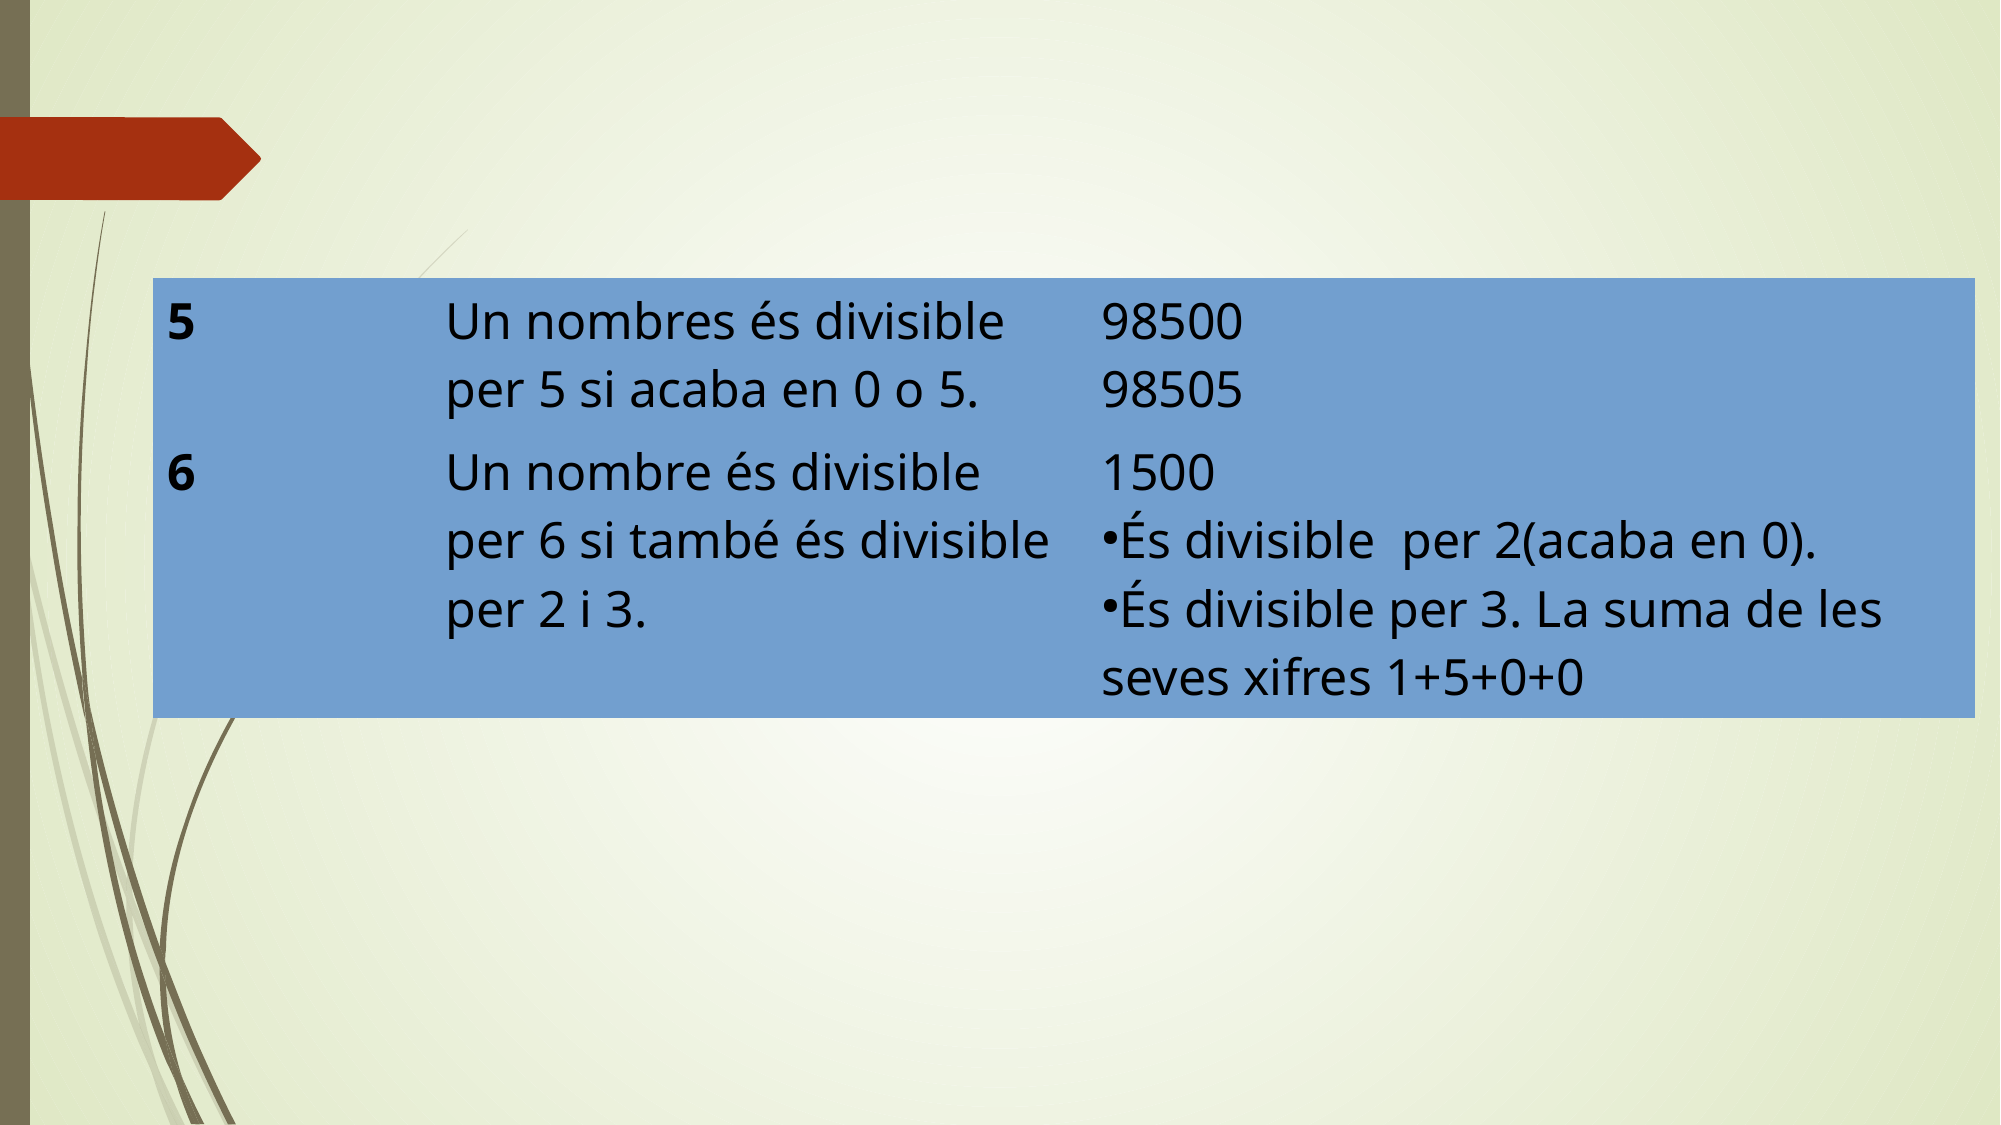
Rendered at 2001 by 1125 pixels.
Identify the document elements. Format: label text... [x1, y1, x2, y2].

table_header Un nombres és divisible per 5 si acaba en 0 o 5. [431, 278, 1087, 430]
table_cell 1500 És divisible per 2(acaba en 0). És divisible per 3. La suma de les seves xifres 1+5+0+0 [1087, 430, 1975, 718]
table_header 5 [153, 278, 431, 430]
table_cell Un nombre és divisible per 6 si també és divisible per 2 i 3. [431, 430, 1087, 718]
table_header 98500 98505 [1087, 278, 1975, 430]
table_cell 6 [153, 430, 431, 718]
